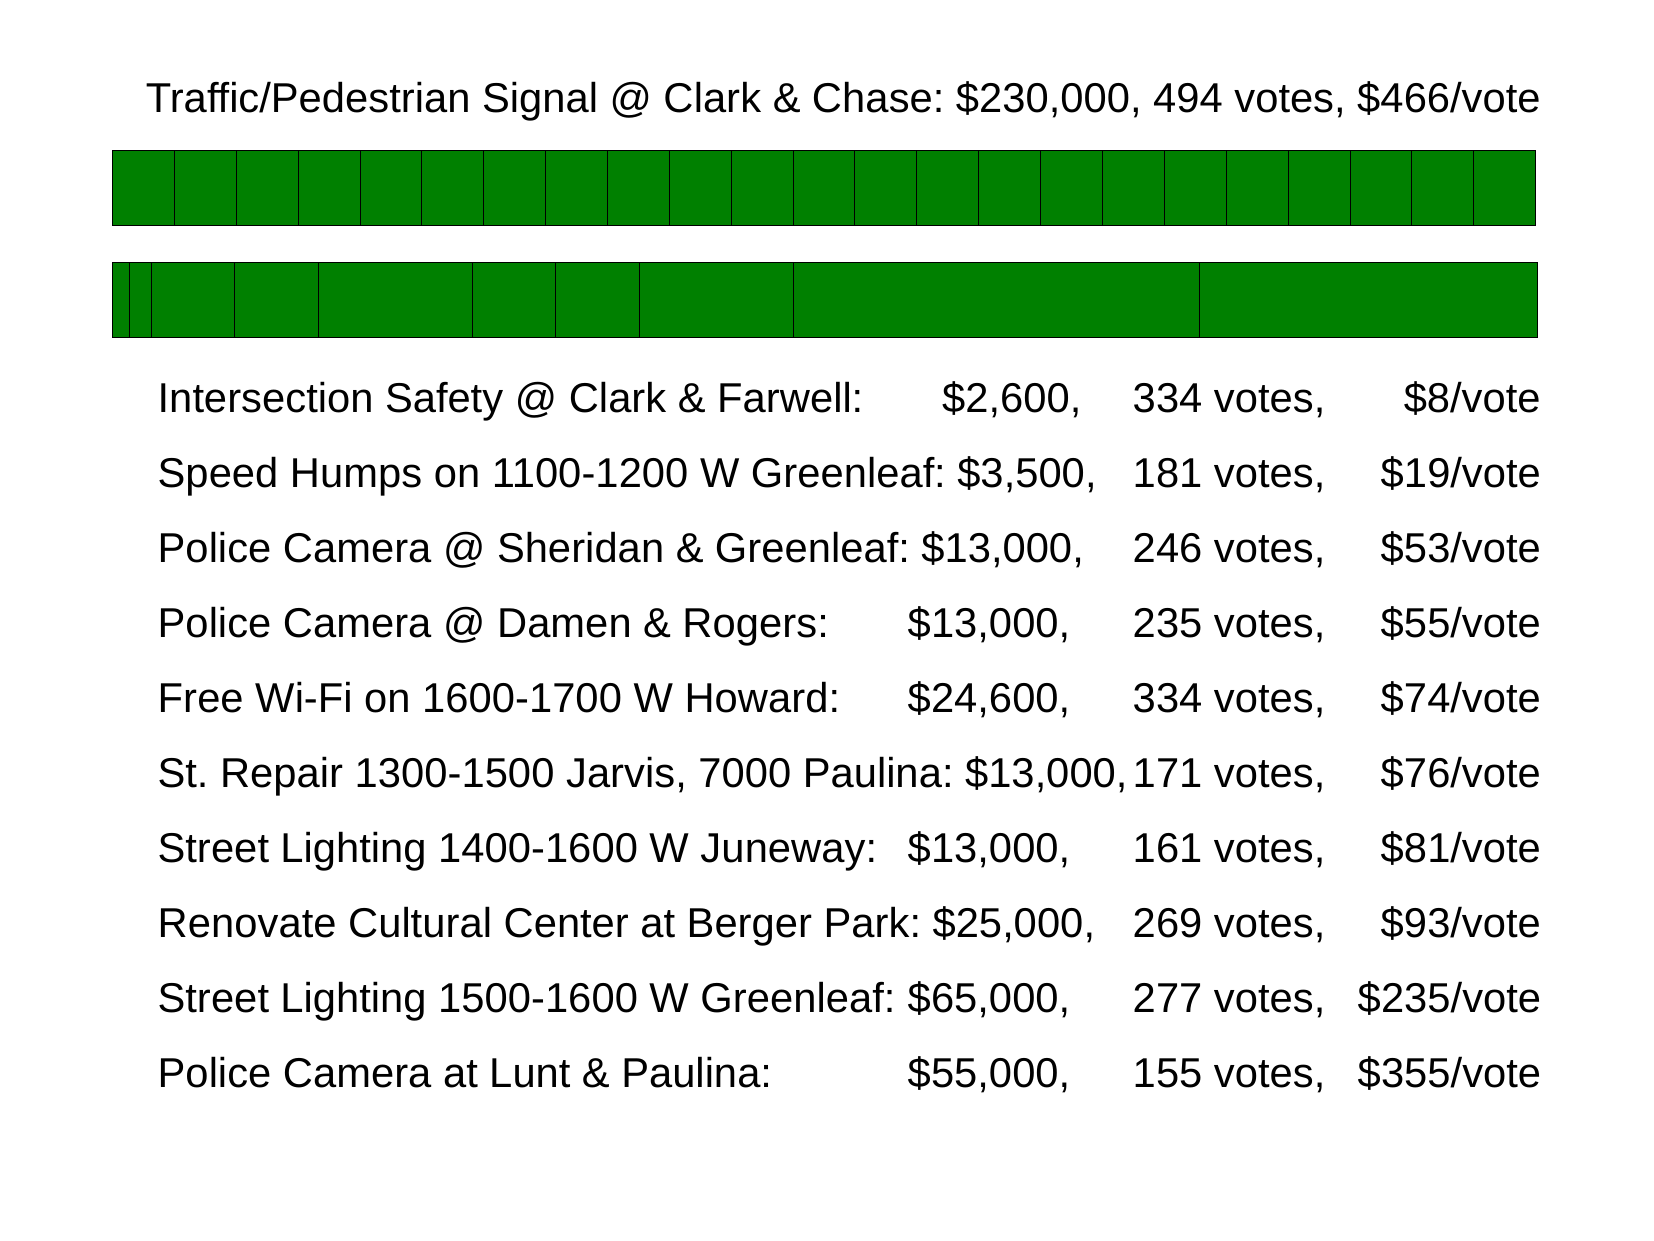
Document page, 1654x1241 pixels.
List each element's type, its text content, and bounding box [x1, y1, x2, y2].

list Police Camera @ Sheridan & Greenleaf: $13,000, 246 votes, $53/vote [86, 525, 1576, 600]
list Speed Humps on 1100-1200 W Greenleaf: $3,500, 181 votes, $19/vote [86, 450, 1576, 525]
list Renovate Cultural Center at Berger Park: $25,000, 269 votes, $93/vote [86, 900, 1576, 975]
text_box [112, 150, 1536, 226]
list Traffic/Pedestrian Signal @ Clark & Chase: $230,000, 494 votes, $466/vote [75, 75, 1564, 151]
list St. Repair 1300-1500 Jarvis, 7000 Paulina: $13,000, 171 votes, $76/vote [86, 750, 1576, 825]
text_box [112, 262, 1538, 338]
list Street Lighting 1500-1600 W Greenleaf: $65,000, 277 votes, $235/vote [86, 975, 1576, 1050]
list Intersection Safety @ Clark & Farwell: $2,600, 334 votes, $8/vote [86, 375, 1576, 450]
list Street Lighting 1400-1600 W Juneway: $13,000, 161 votes, $81/vote [86, 825, 1576, 900]
list Police Camera @ Damen & Rogers: $13,000, 235 votes, $55/vote [86, 600, 1576, 675]
list Free Wi-Fi on 1600-1700 W Howard: $24,600, 334 votes, $74/vote [86, 675, 1576, 750]
list Police Camera at Lunt & Paulina: $55,000, 155 votes, $355/vote [86, 1050, 1576, 1126]
